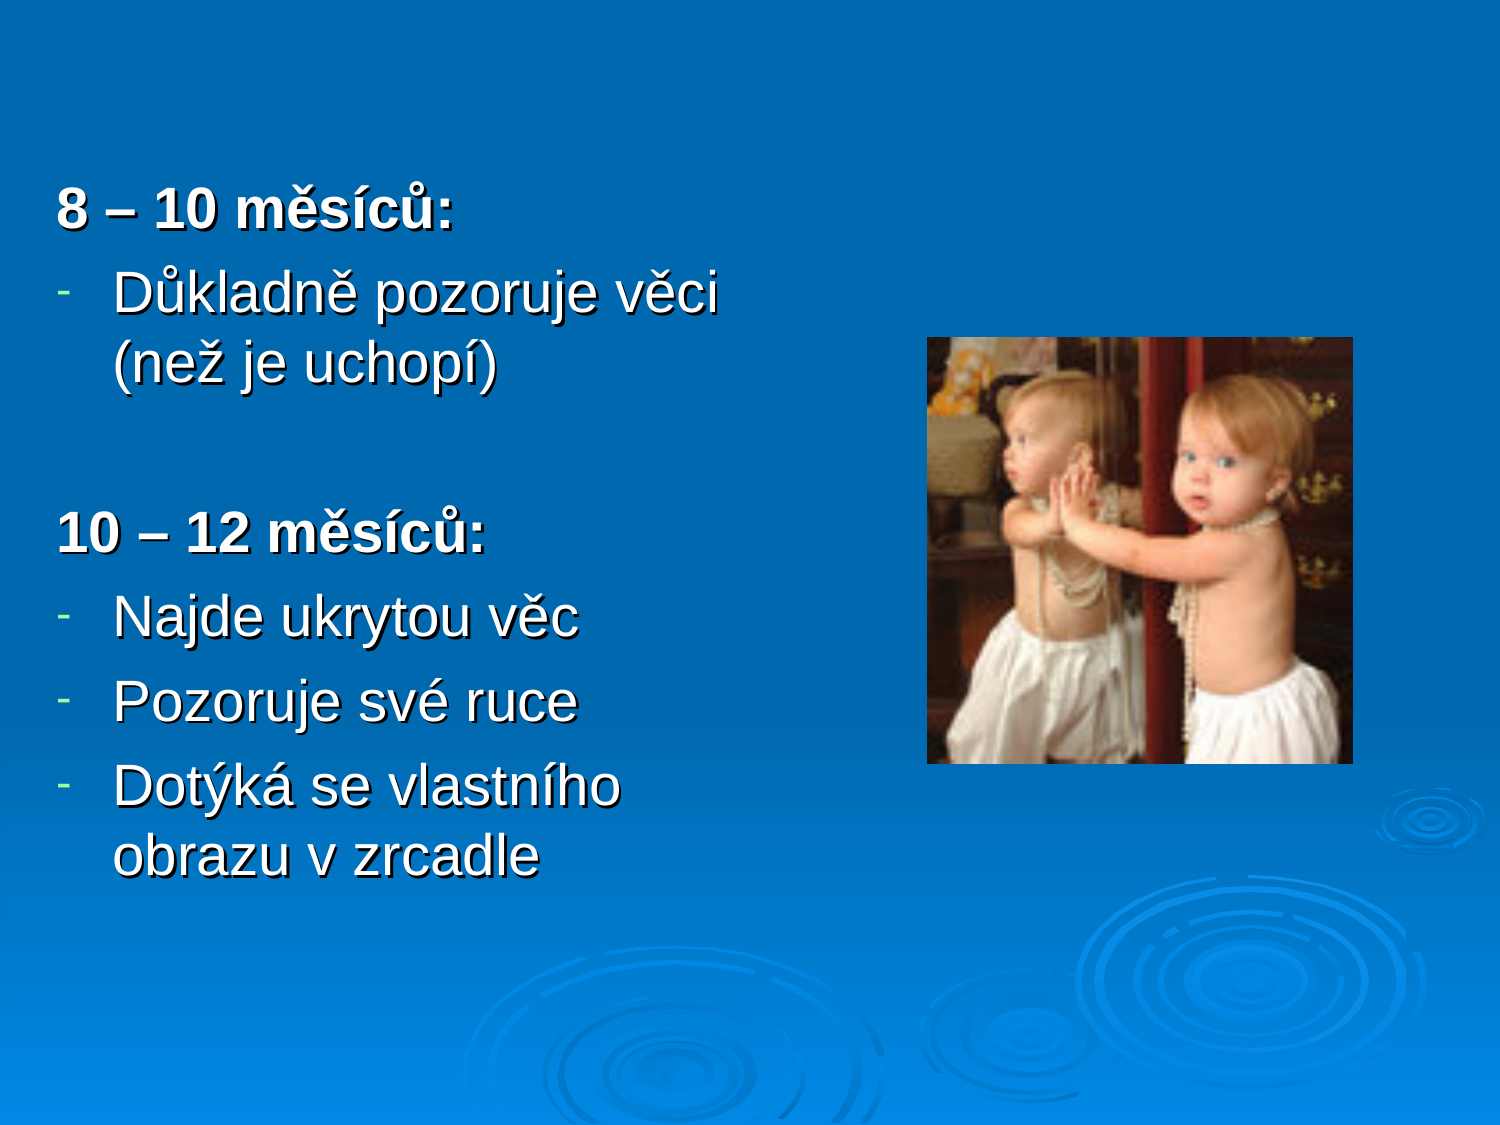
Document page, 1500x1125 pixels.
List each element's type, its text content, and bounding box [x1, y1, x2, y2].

picture [927, 337, 1353, 764]
list 8 – 10 měsíců: Důkladně pozoruje věci (než je uchopí) 10 – 12 měsíců: Najde ukrytou věc Pozoruje své ruce Dotýká se vlastního obrazu v zrcadle [41, 78, 798, 913]
